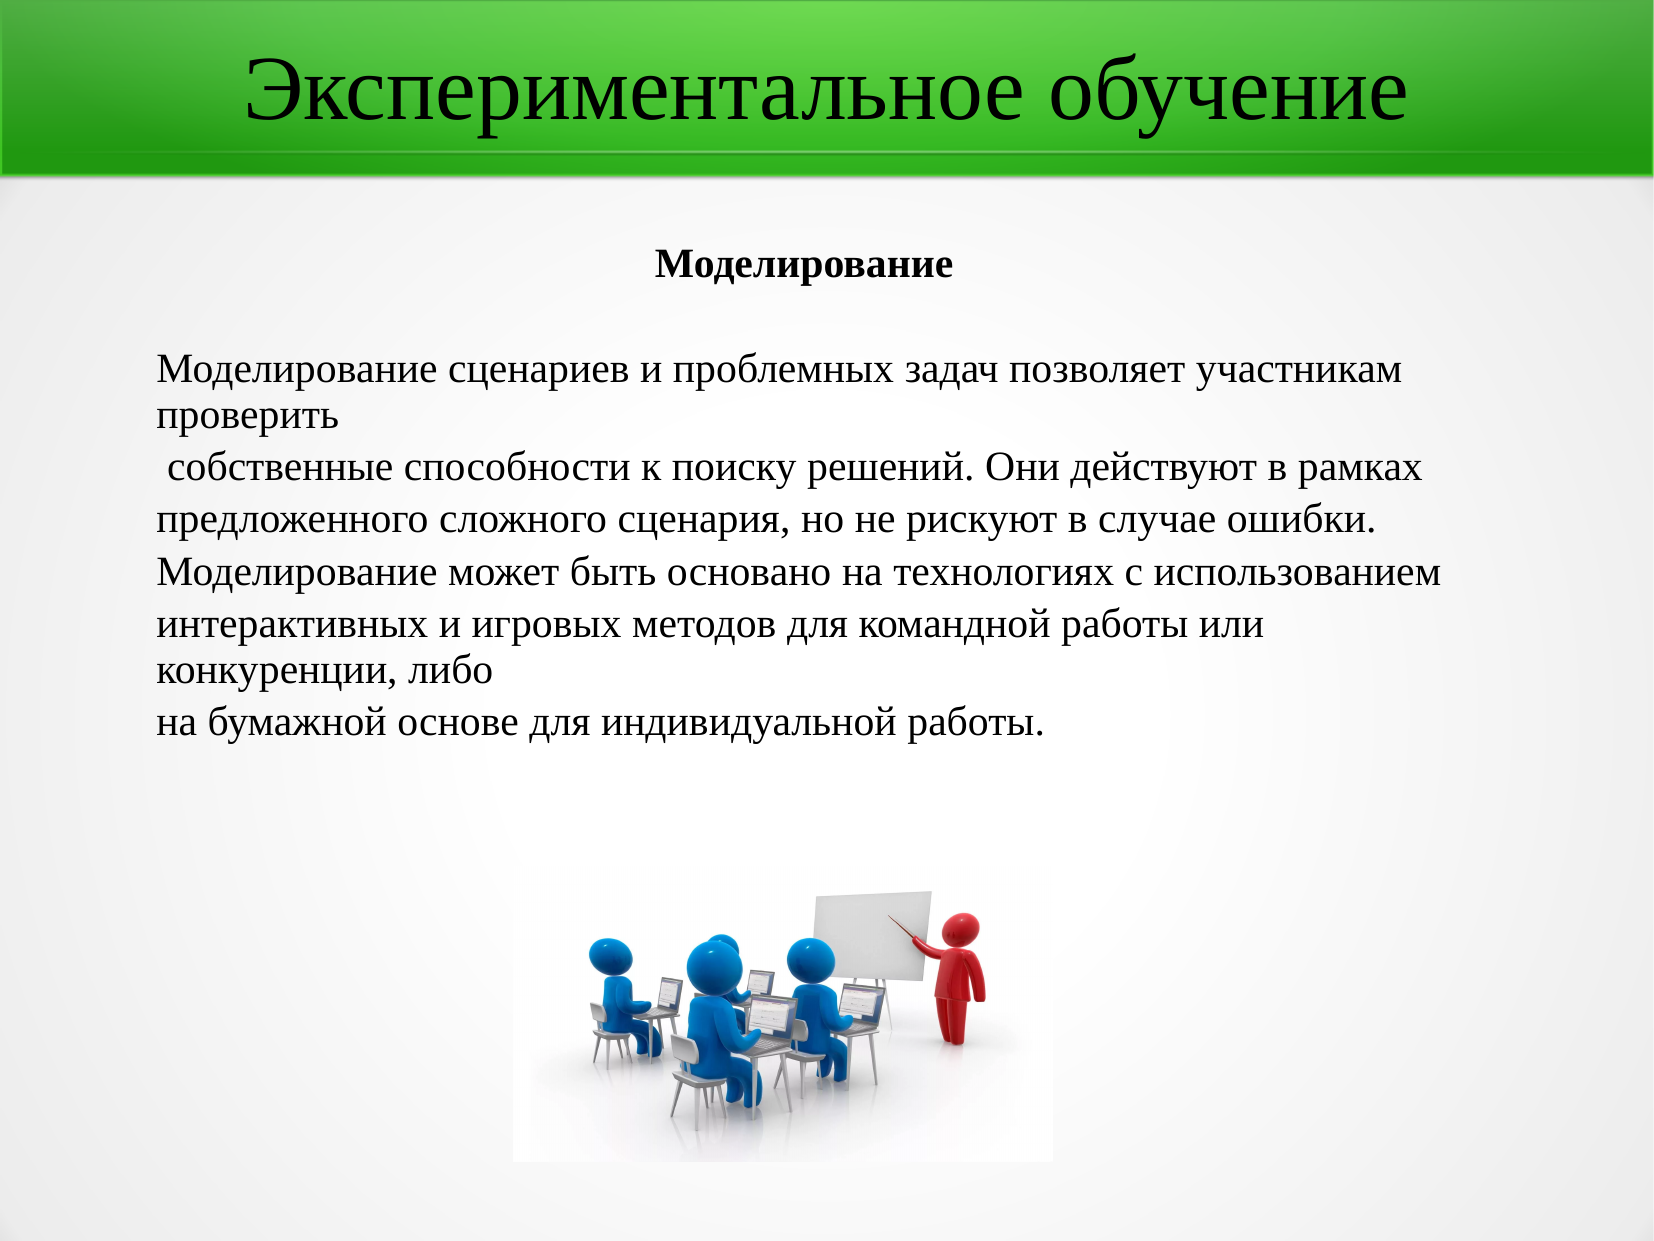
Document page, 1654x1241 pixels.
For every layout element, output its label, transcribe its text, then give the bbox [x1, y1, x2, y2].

picture [513, 866, 1053, 1162]
text_box Моделирование Моделирование сценариев и проблемных задач позволяет участникам проверить собственные способности к поиску решений. Они действуют в рамках предложенного сложного сценария, но не рискуют в случае ошибки. Моделирование может быть основано на технологиях с использованием интерактивных и игровых методов для командной работы или конкуренции, либо на бумажной основе для индивидуальной работы. [141, 233, 1512, 630]
title Экспериментальное обучение [82, 11, 1571, 154]
